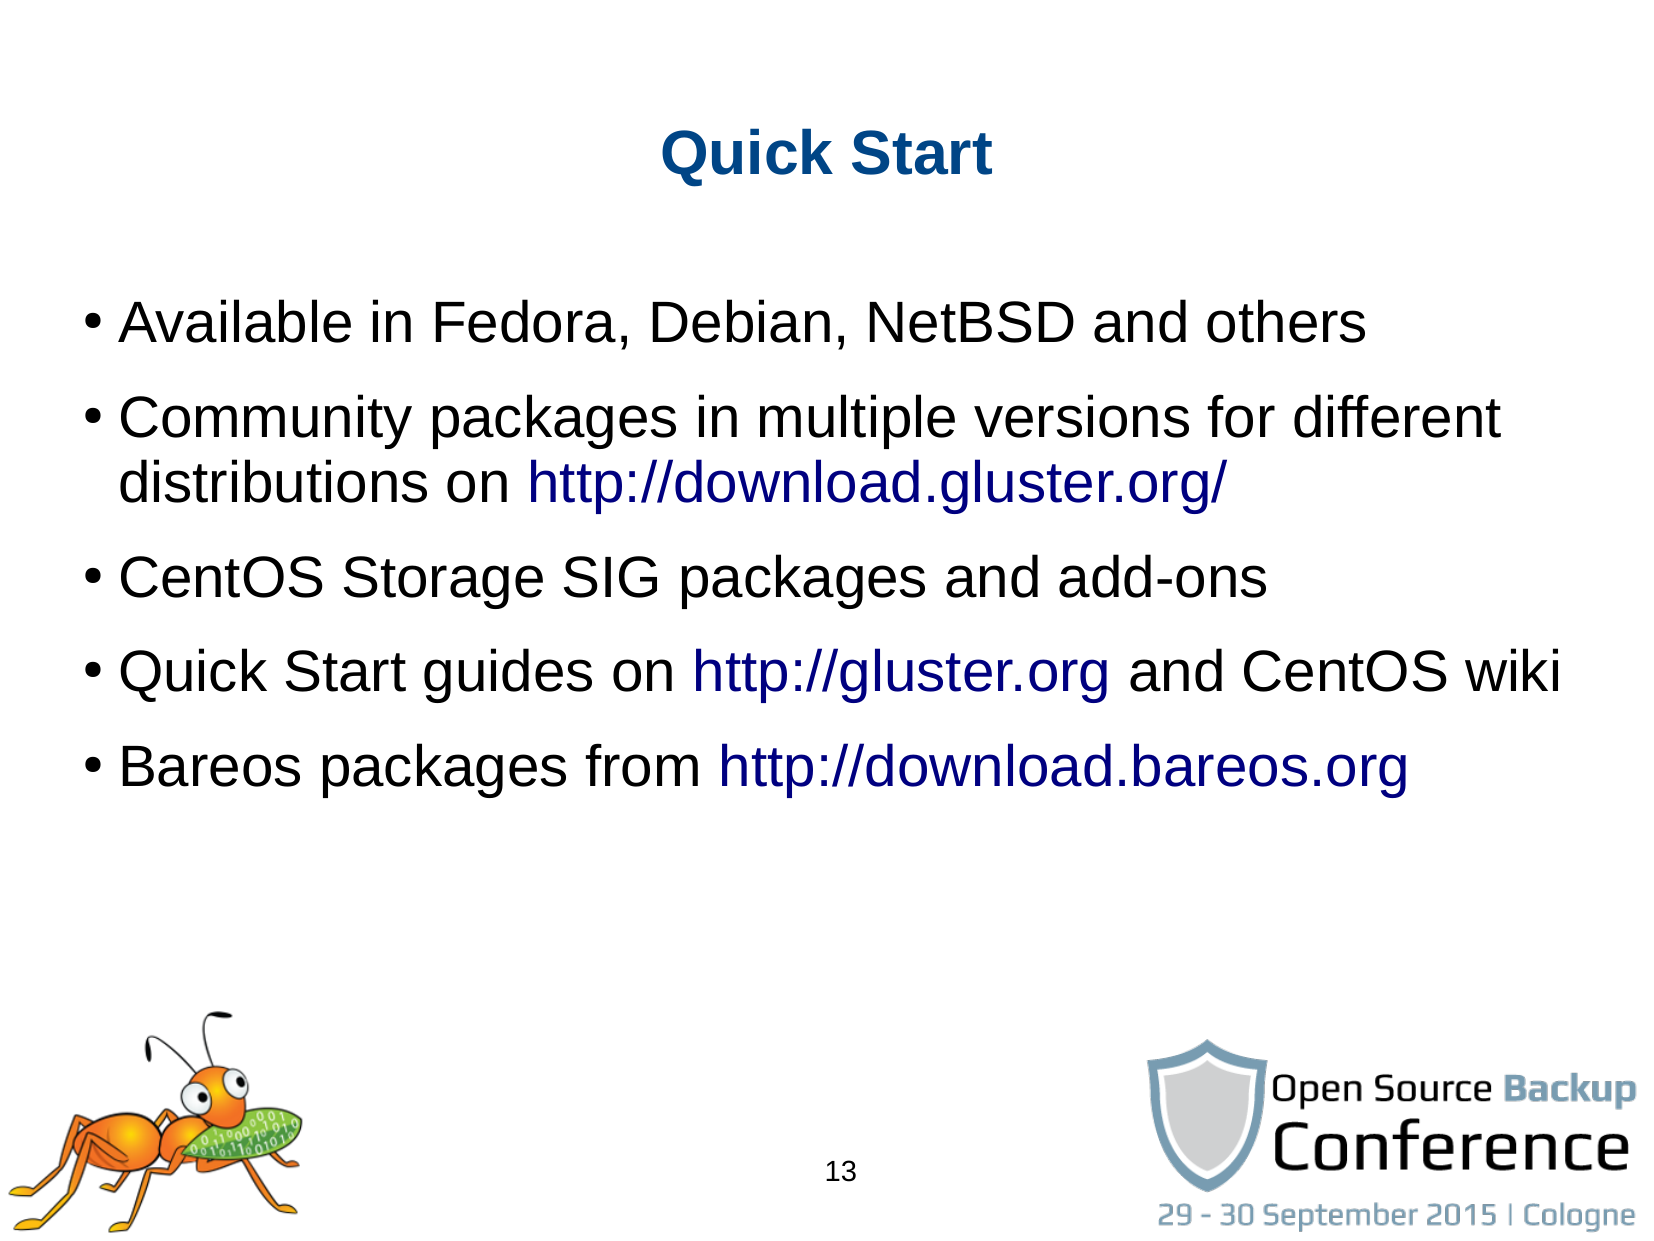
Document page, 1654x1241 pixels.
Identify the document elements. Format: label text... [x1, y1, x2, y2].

list Available in Fedora, Debian, NetBSD and others Community packages in multiple versions for different distributions on http://download.gluster.org/ CentOS Storage SIG packages and add-ons Quick Start guides on http://gluster.org and CentOS wiki Bareos packages from http://download.bareos.org [82, 290, 1571, 1010]
title Quick Start [82, 49, 1571, 257]
picture [5, 1009, 306, 1235]
picture [1132, 1033, 1654, 1241]
